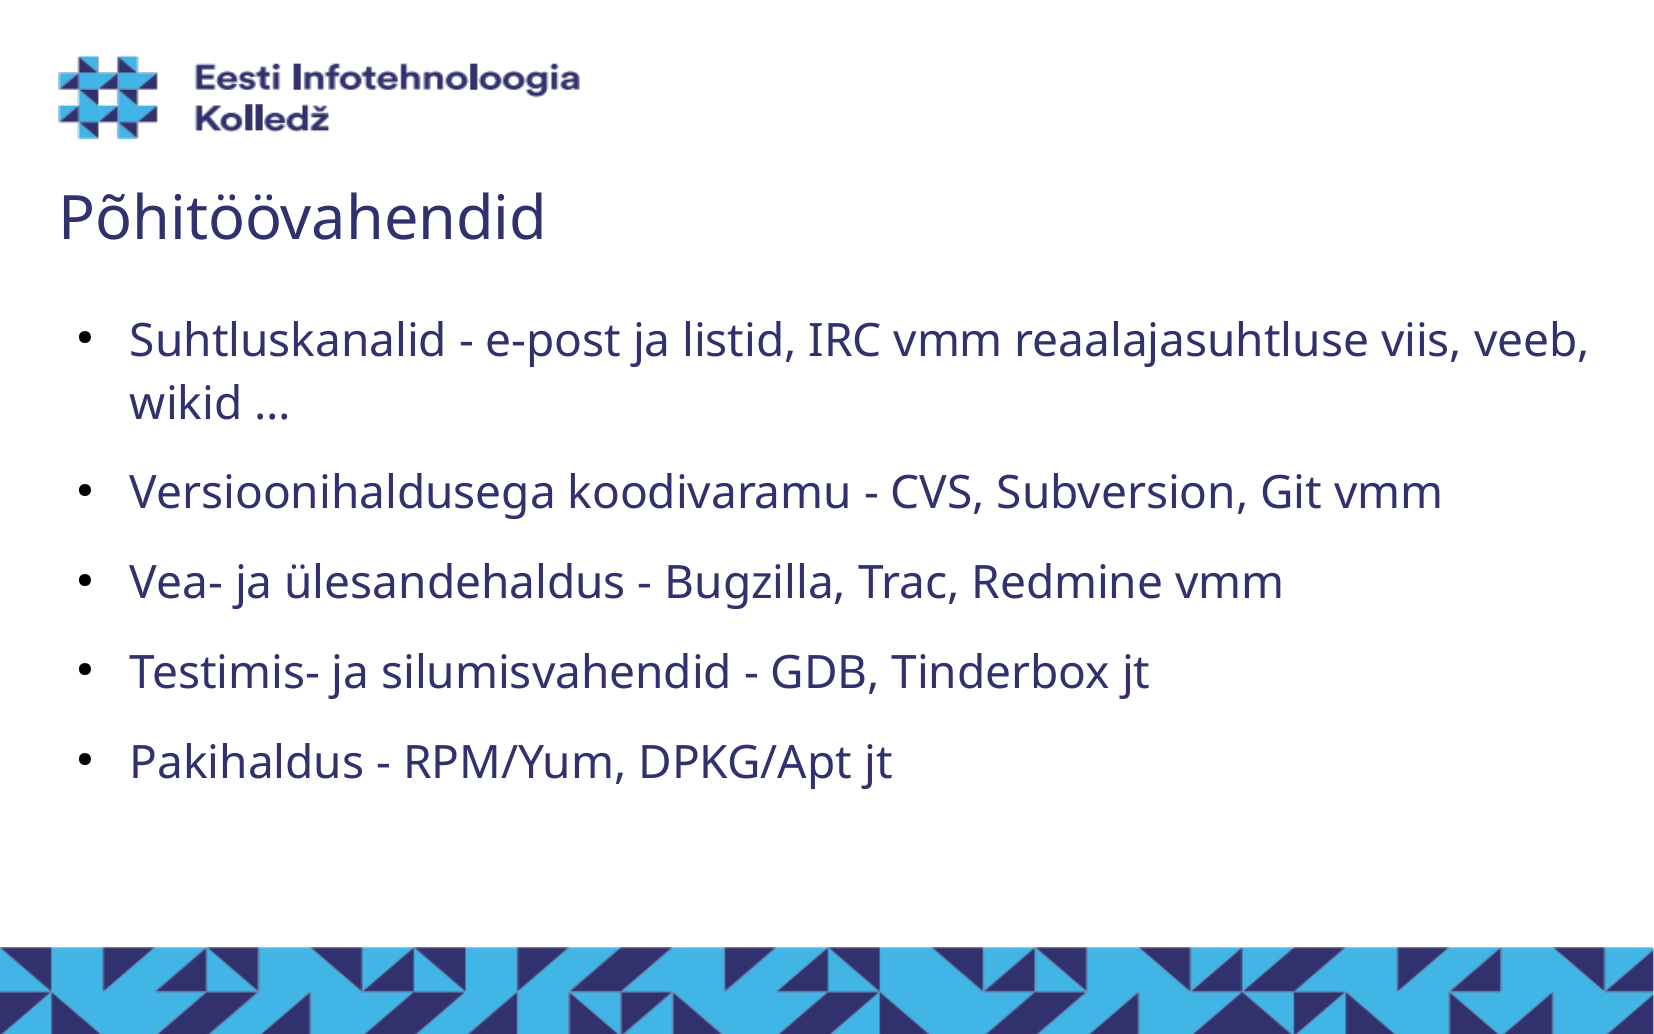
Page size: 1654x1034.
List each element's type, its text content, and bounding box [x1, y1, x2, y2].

list Suhtluskanalid - e-post ja listid, IRC vmm reaalajasuhtluse viis, veeb, wikid … Versioonihaldusega koodivaramu - CVS, Subversion, Git vmm Vea- ja ülesandehaldus - Bugzilla, Trac, Redmine vmm Testimis- ja silumisvahendid - GDB, Tinderbox jt Pakihaldus - RPM/Yum, DPKG/Apt jt [59, 307, 1607, 945]
title Põhitöövahendid [59, 129, 1571, 303]
